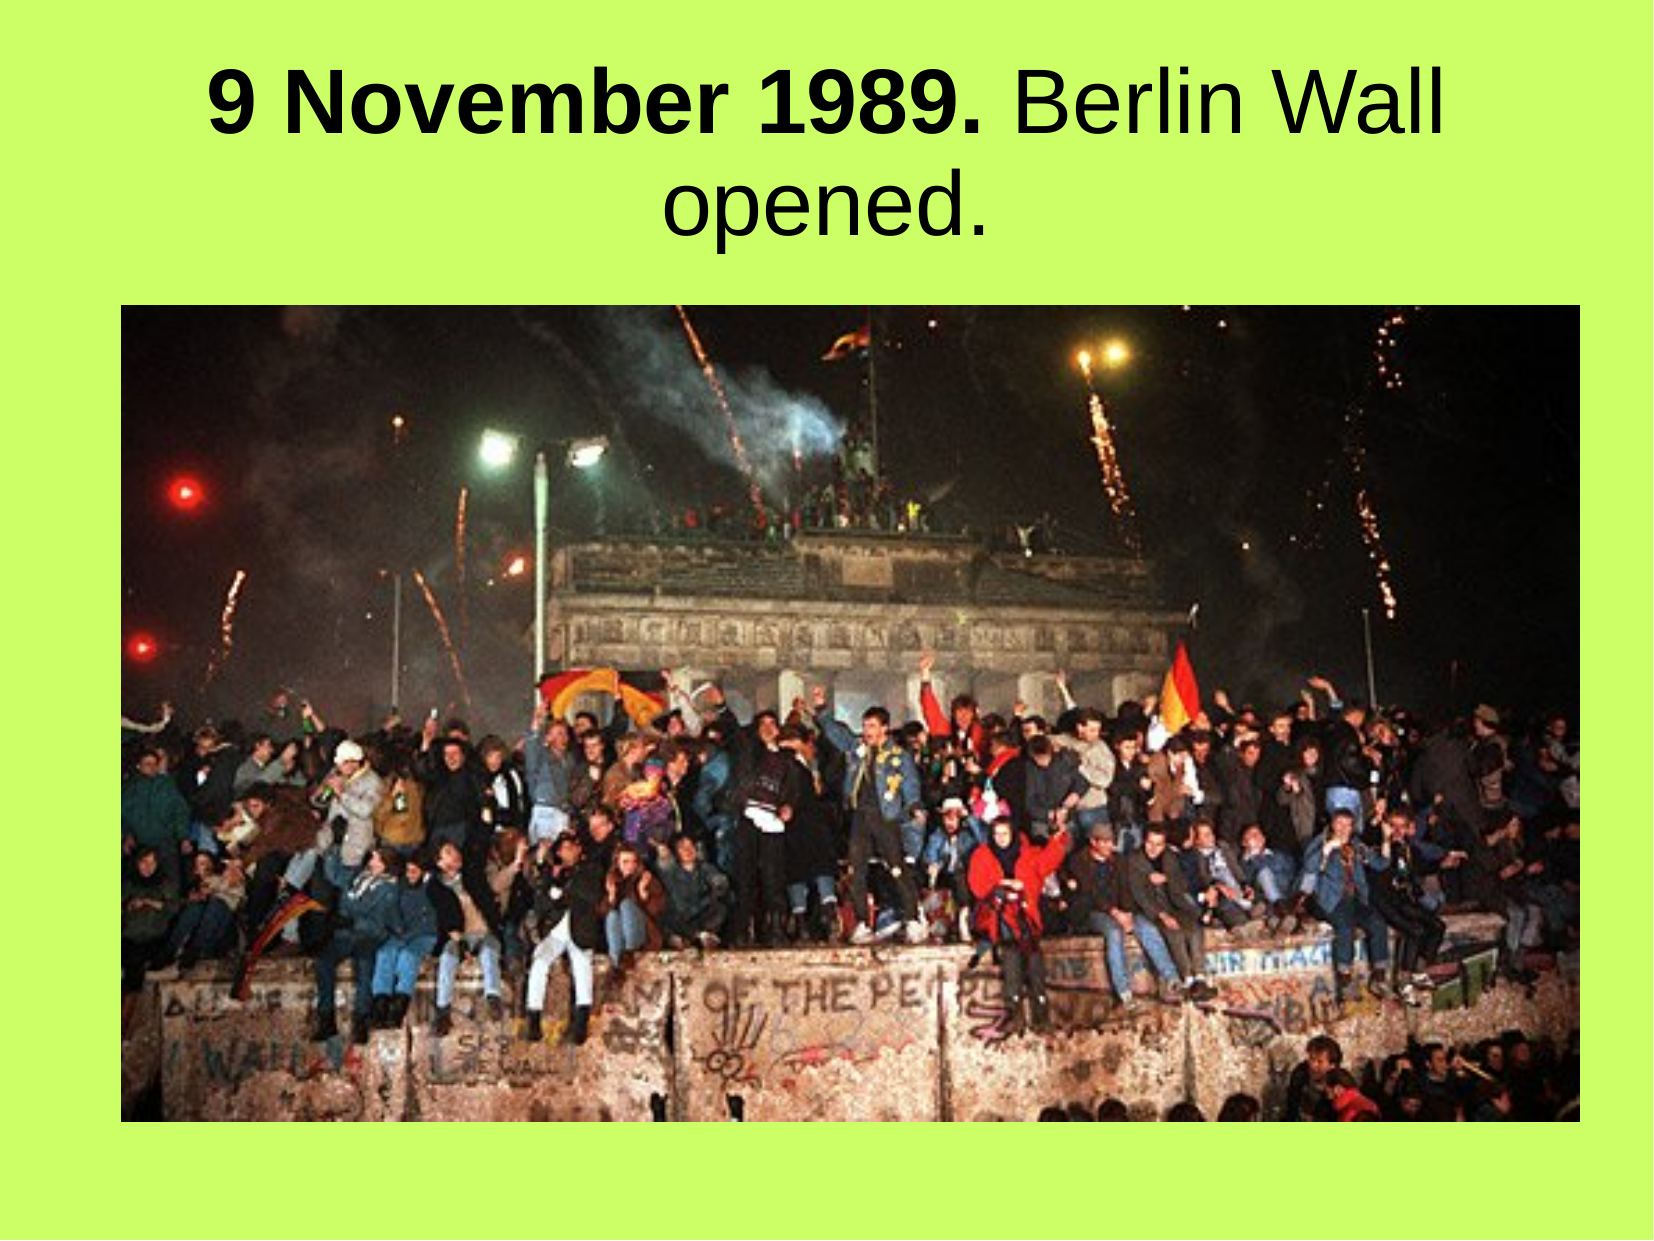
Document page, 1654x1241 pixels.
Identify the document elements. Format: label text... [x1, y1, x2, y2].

picture [121, 305, 1580, 1123]
title 9 November 1989. Berlin Wall opened. [82, 49, 1571, 257]
